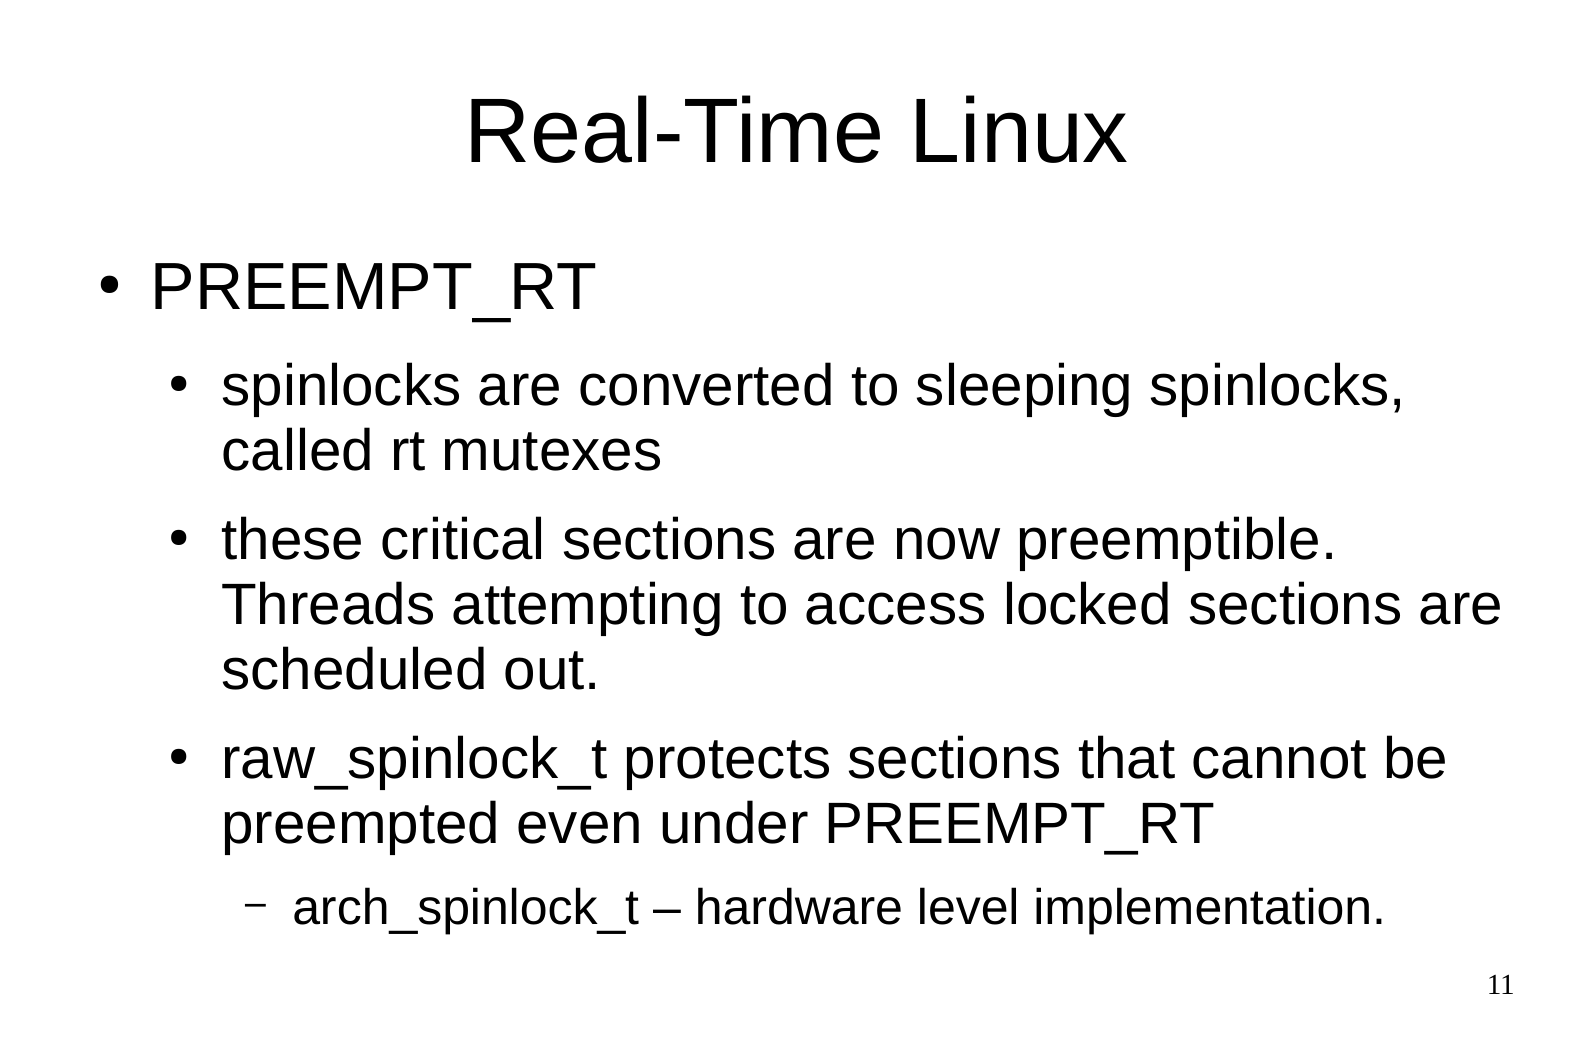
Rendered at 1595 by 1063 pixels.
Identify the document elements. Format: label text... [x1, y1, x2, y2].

list PREEMPT_RT spinlocks are converted to sleeping spinlocks, called rt mutexes these critical sections are now preemptible. Threads attempting to access locked sections are scheduled out. raw_spinlock_t protects sections that cannot be preempted even under PREEMPT_RT arch_spinlock_t – hardware level implementation. [79, 248, 1515, 936]
title Real-Time Linux [79, 49, 1515, 213]
